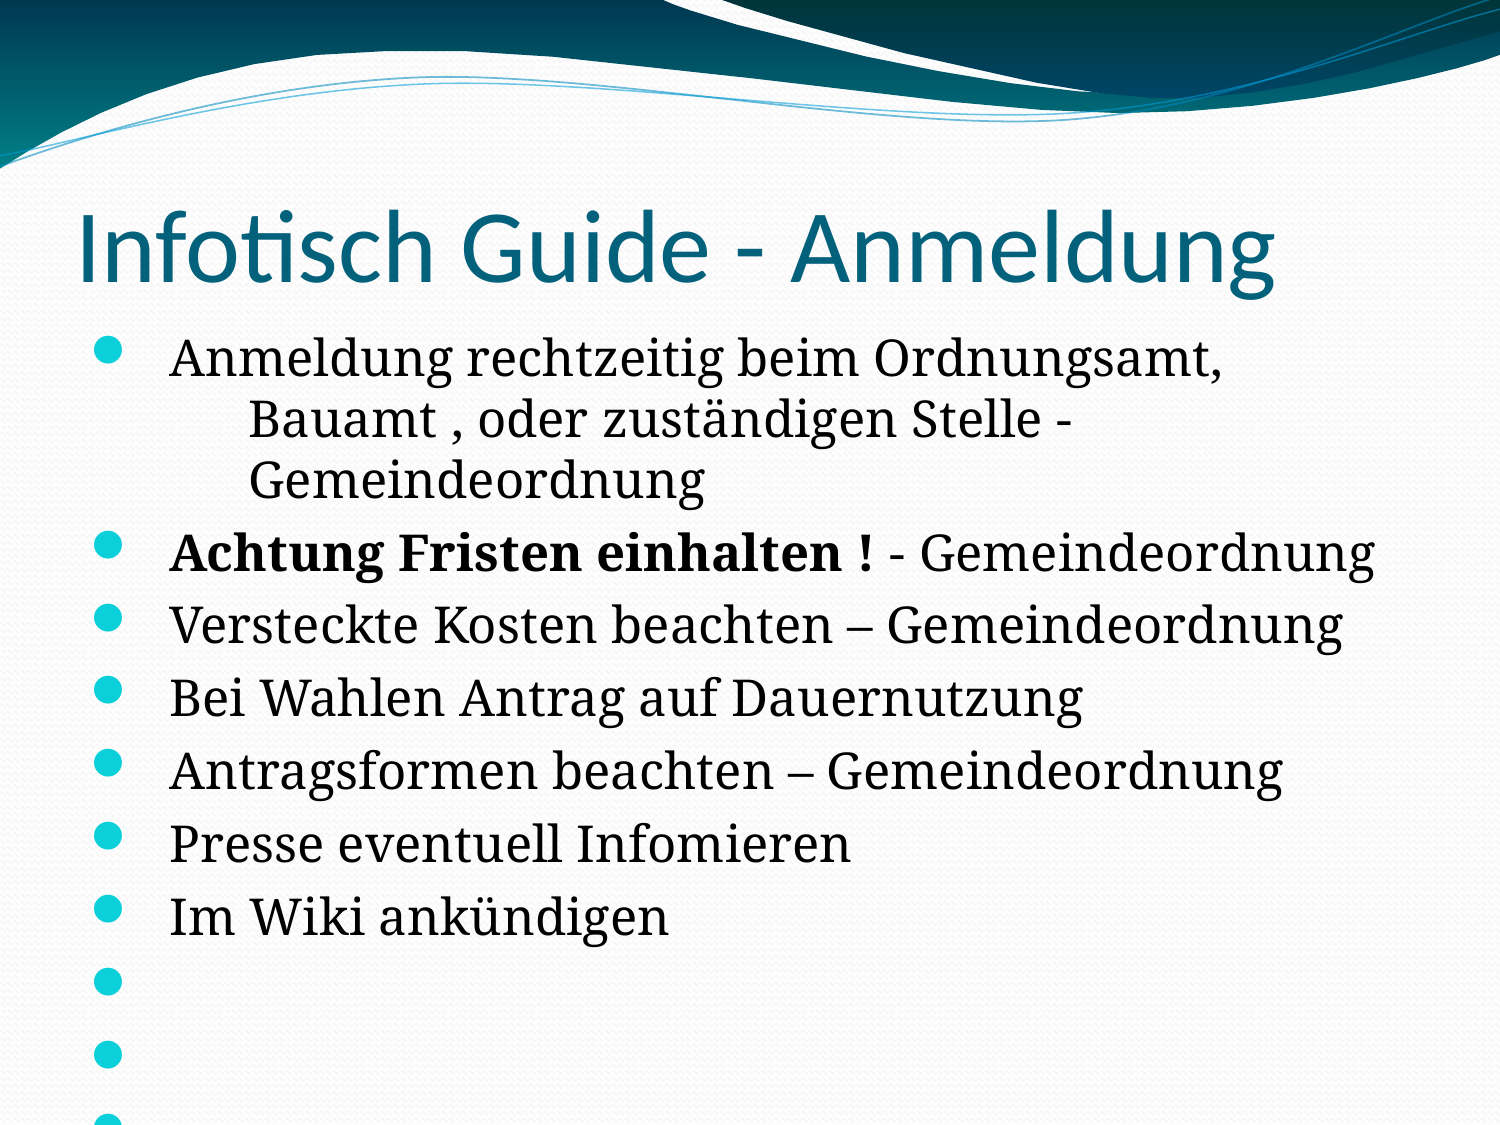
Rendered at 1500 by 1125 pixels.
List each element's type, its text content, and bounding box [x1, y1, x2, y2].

list Anmeldung rechtzeitig beim Ordnungsamt, Bauamt , oder zuständigen Stelle - Gemeindeordnung Achtung Fristen einhalten ! - Gemeindeordnung Versteckte Kosten beachten – Gemeindeordnung Bei Wahlen Antrag auf Dauernutzung Antragsformen beachten – Gemeindeordnung Presse eventuell Infomieren Im Wiki ankündigen [75, 317, 1426, 1038]
title Infotisch Guide - Anmeldung [75, 115, 1426, 304]
